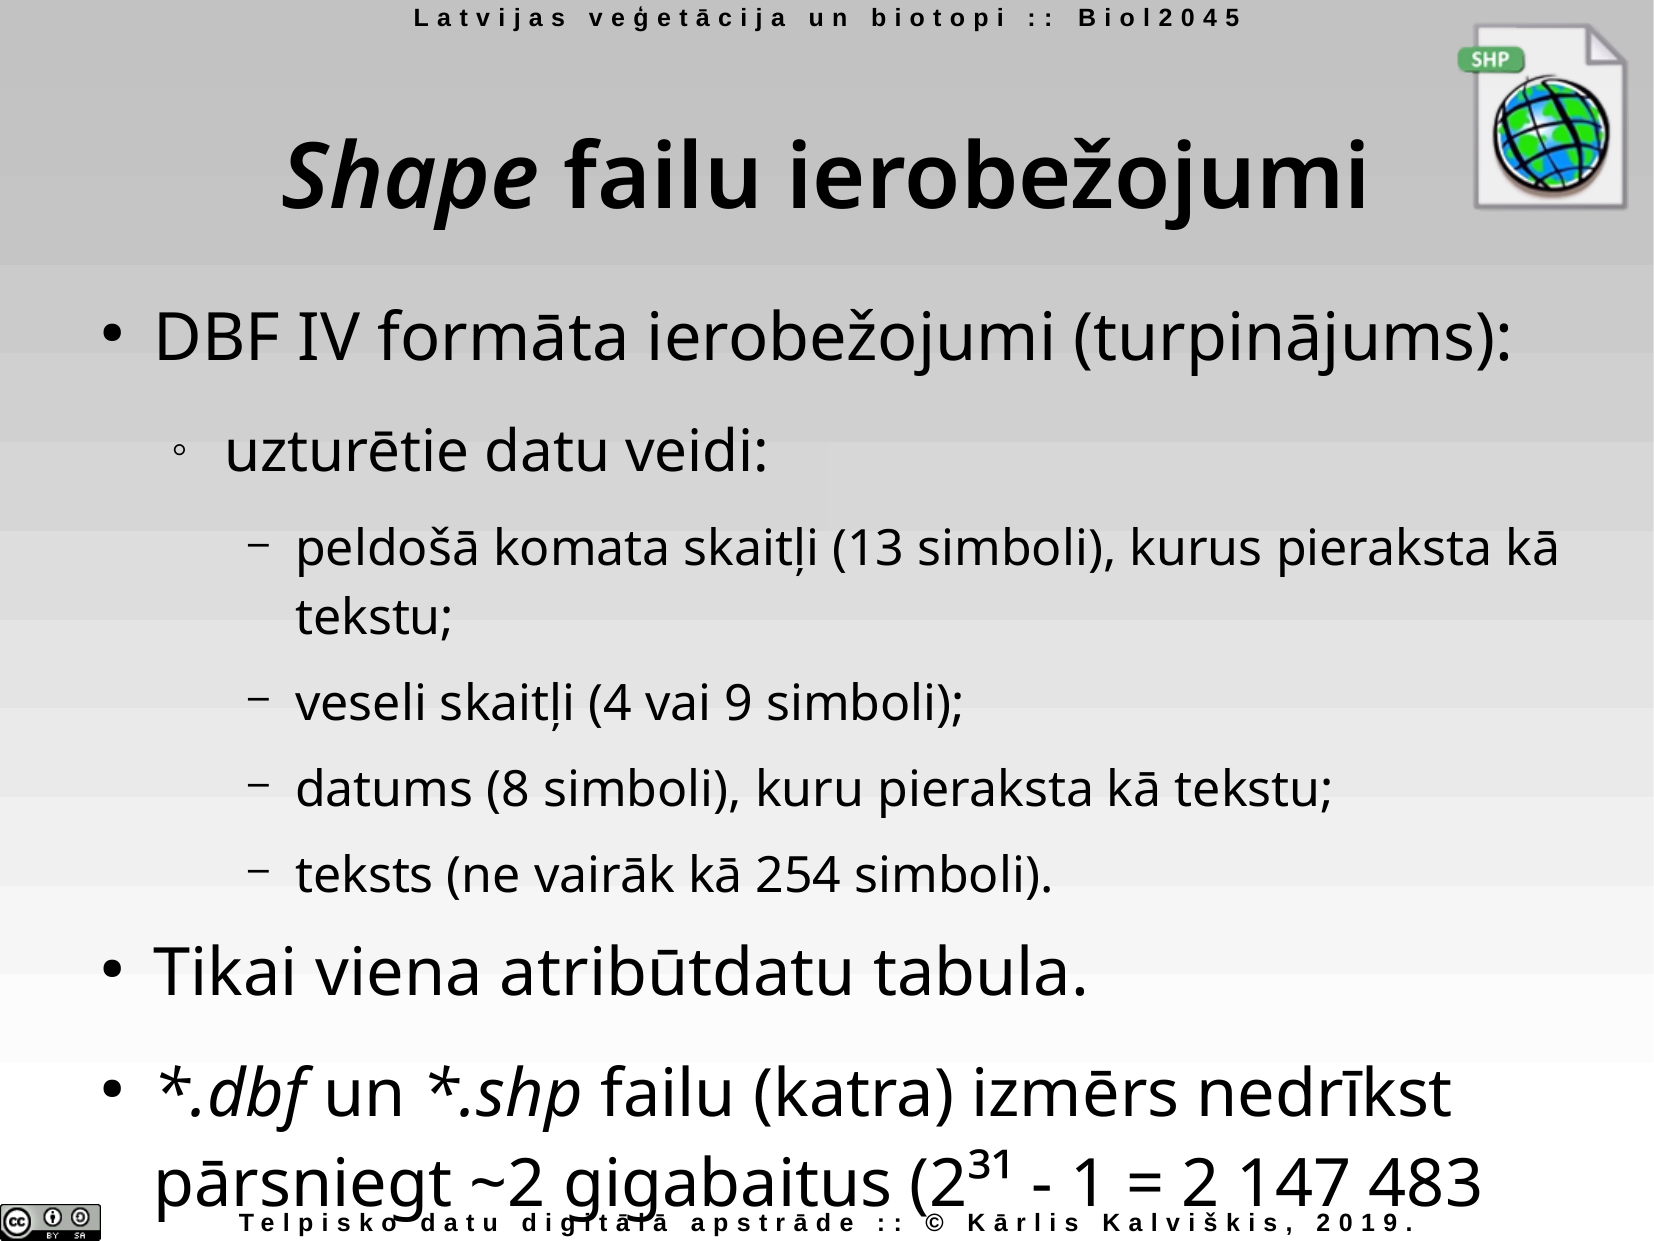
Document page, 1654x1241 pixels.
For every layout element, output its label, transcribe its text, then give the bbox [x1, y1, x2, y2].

list DBF IV formāta ierobežojumi (turpinājums): uzturētie datu veidi: peldošā komata skaitļi (13 simboli), kurus pieraksta kā tekstu; veseli skaitļi (4 vai 9 simboli); datums (8 simboli), kuru pieraksta kā tekstu; teksts (ne vairāk kā 254 simboli). Tikai viena atribūtdatu tabula. *.dbf un *.shp failu (katra) izmērs nedrīkst pārsniegt ~2 gigabaitus (2³¹ - 1 = 2 147 483 647 bitus). [82, 289, 1571, 1209]
title Shape failu ierobežojumi [29, 56, 1625, 289]
picture [0, 0, 1654, 1241]
